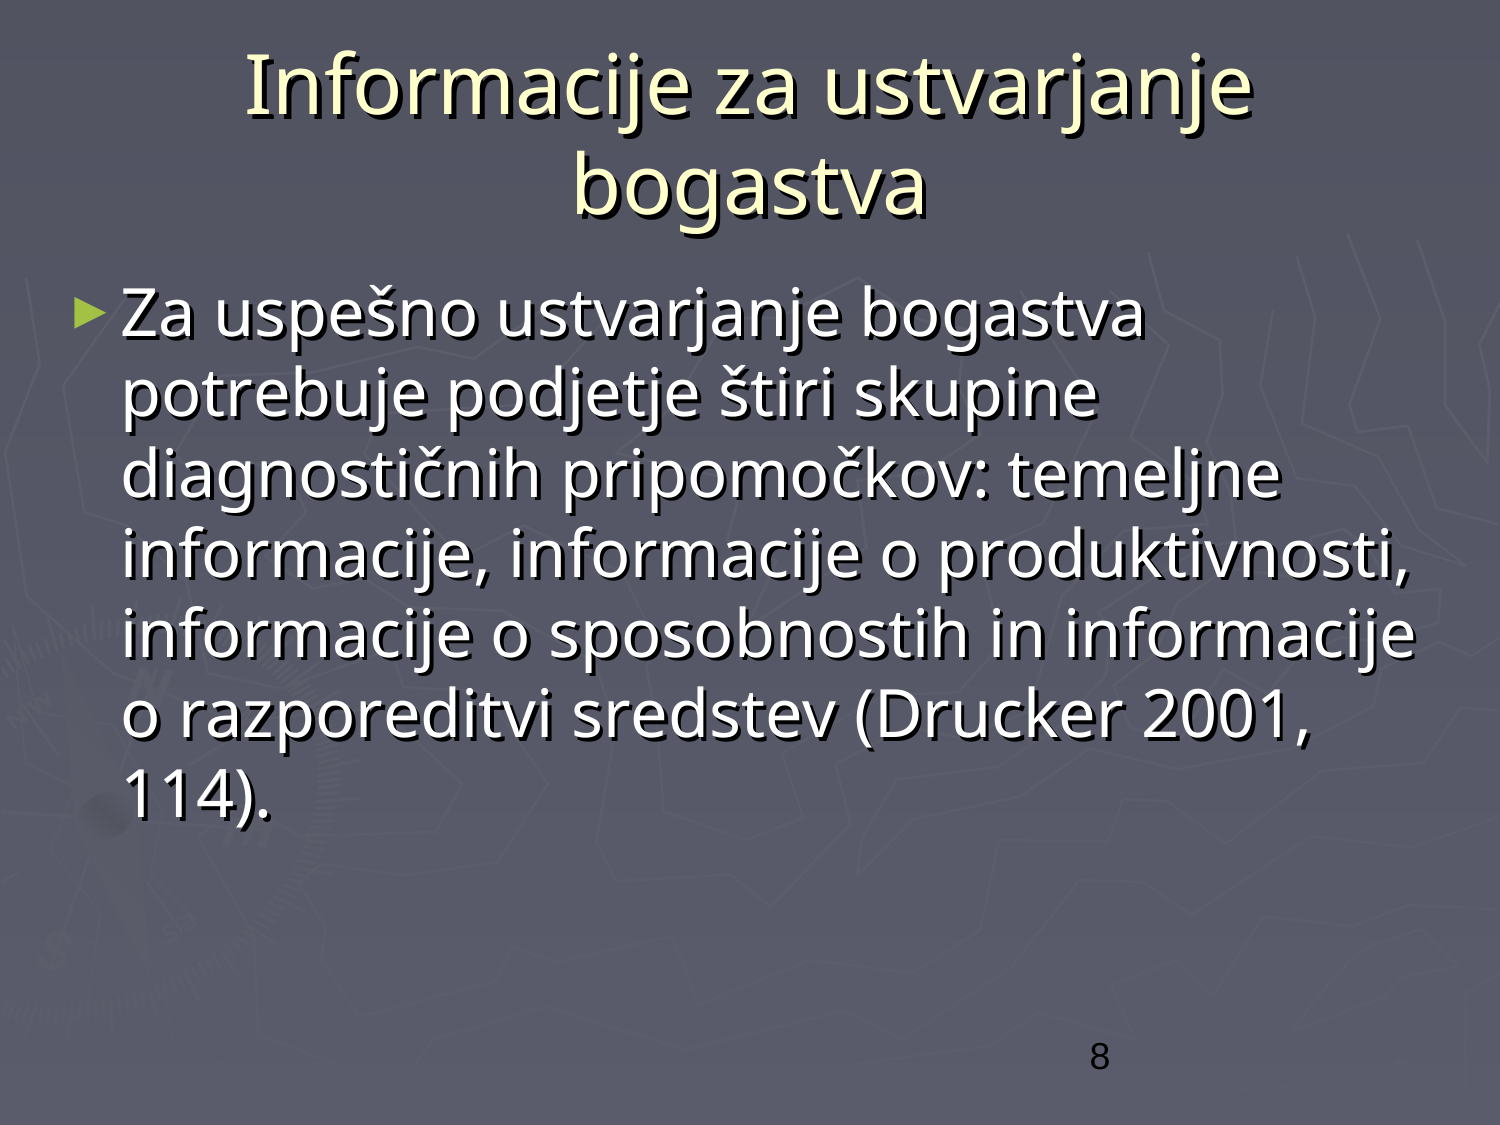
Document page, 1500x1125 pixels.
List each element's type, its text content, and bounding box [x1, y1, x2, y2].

list Za uspešno ustvarjanje bogastva potrebuje podjetje štiri skupine diagnostičnih pripomočkov: temeljne informacije, informacije o produktivnosti, informacije o sposobnostih in informacije o razporeditvi sredstev (Drucker 2001, 114). [49, 262, 1451, 1001]
title Informacije za ustvarjanje bogastva [49, 37, 1451, 225]
